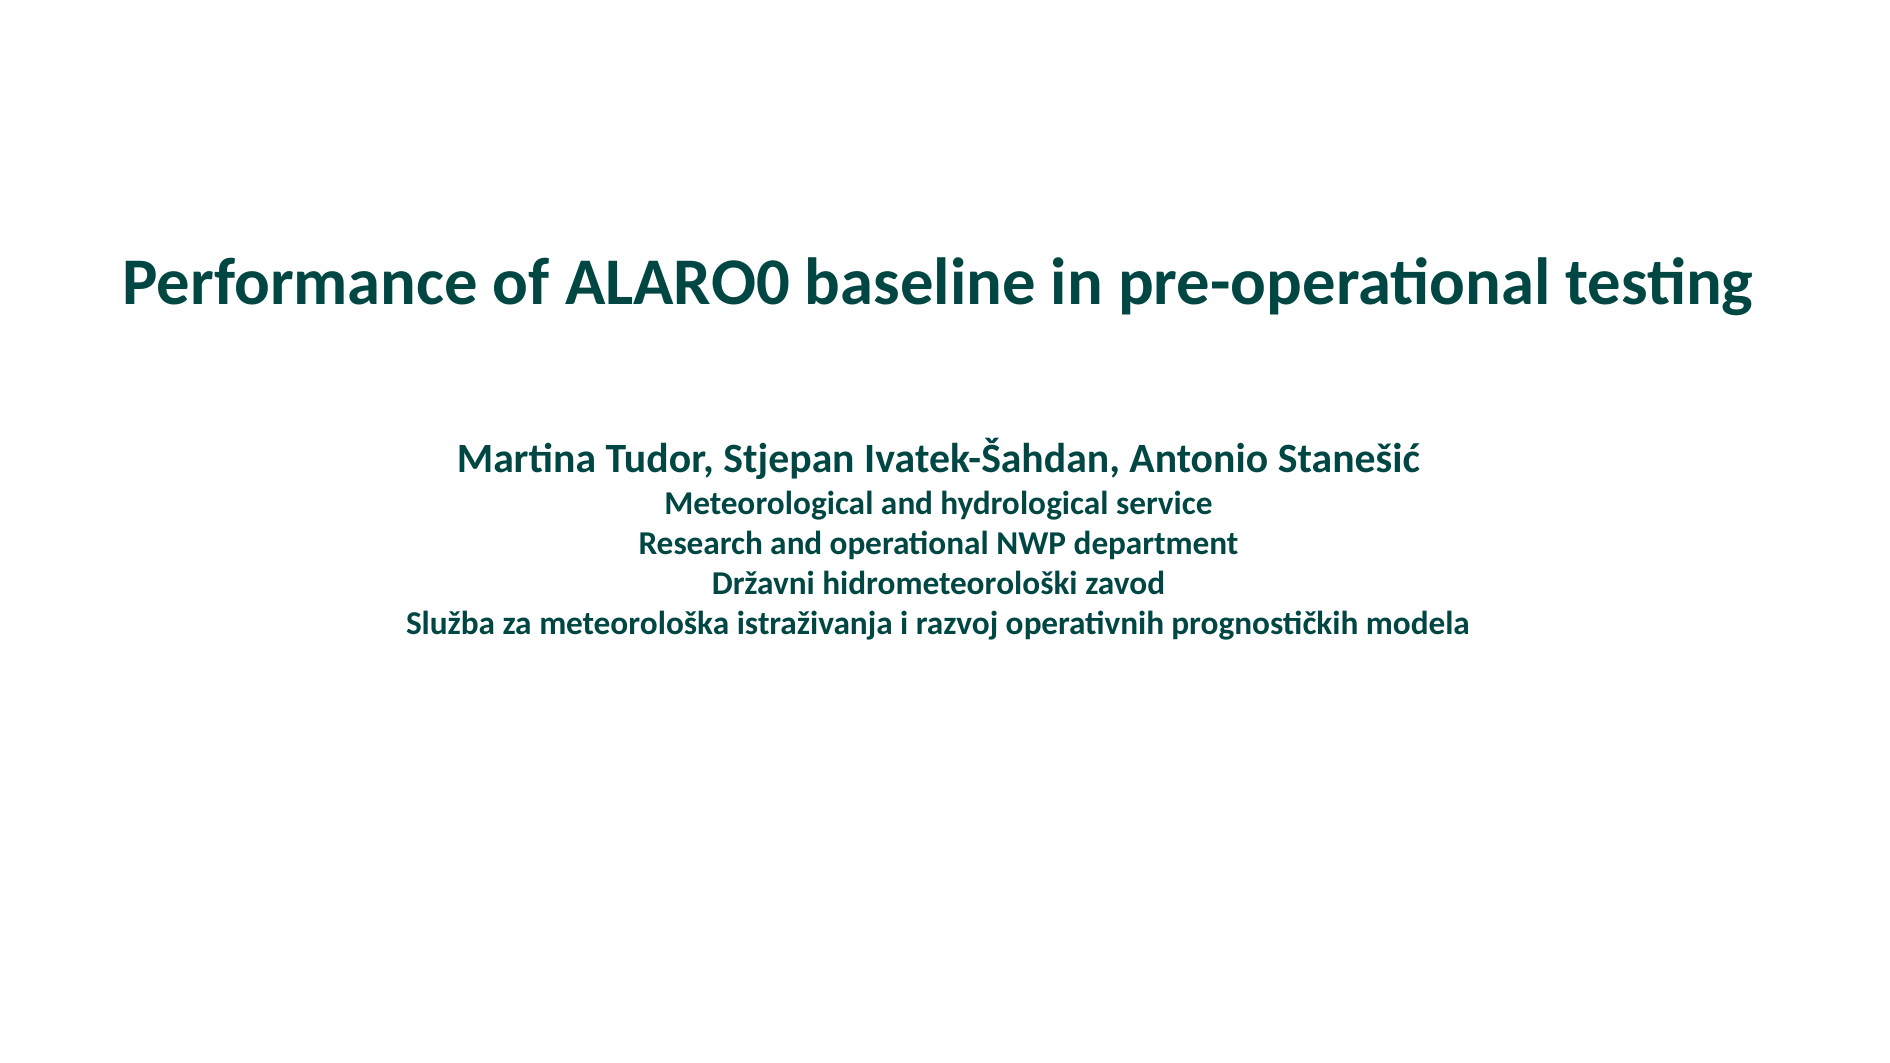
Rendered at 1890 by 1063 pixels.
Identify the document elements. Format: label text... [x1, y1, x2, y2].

text_box Performance of ALARO0 baseline in pre-operational testing Martina Tudor, Stjepan Ivatek-Šahdan, Antonio Stanešić Meteorological and hydrological service Research and operational NWP department Državni hidrometeorološki zavod Služba za meteorološka istraživanja i razvoj operativnih prognostičkih modela [106, 230, 1772, 689]
